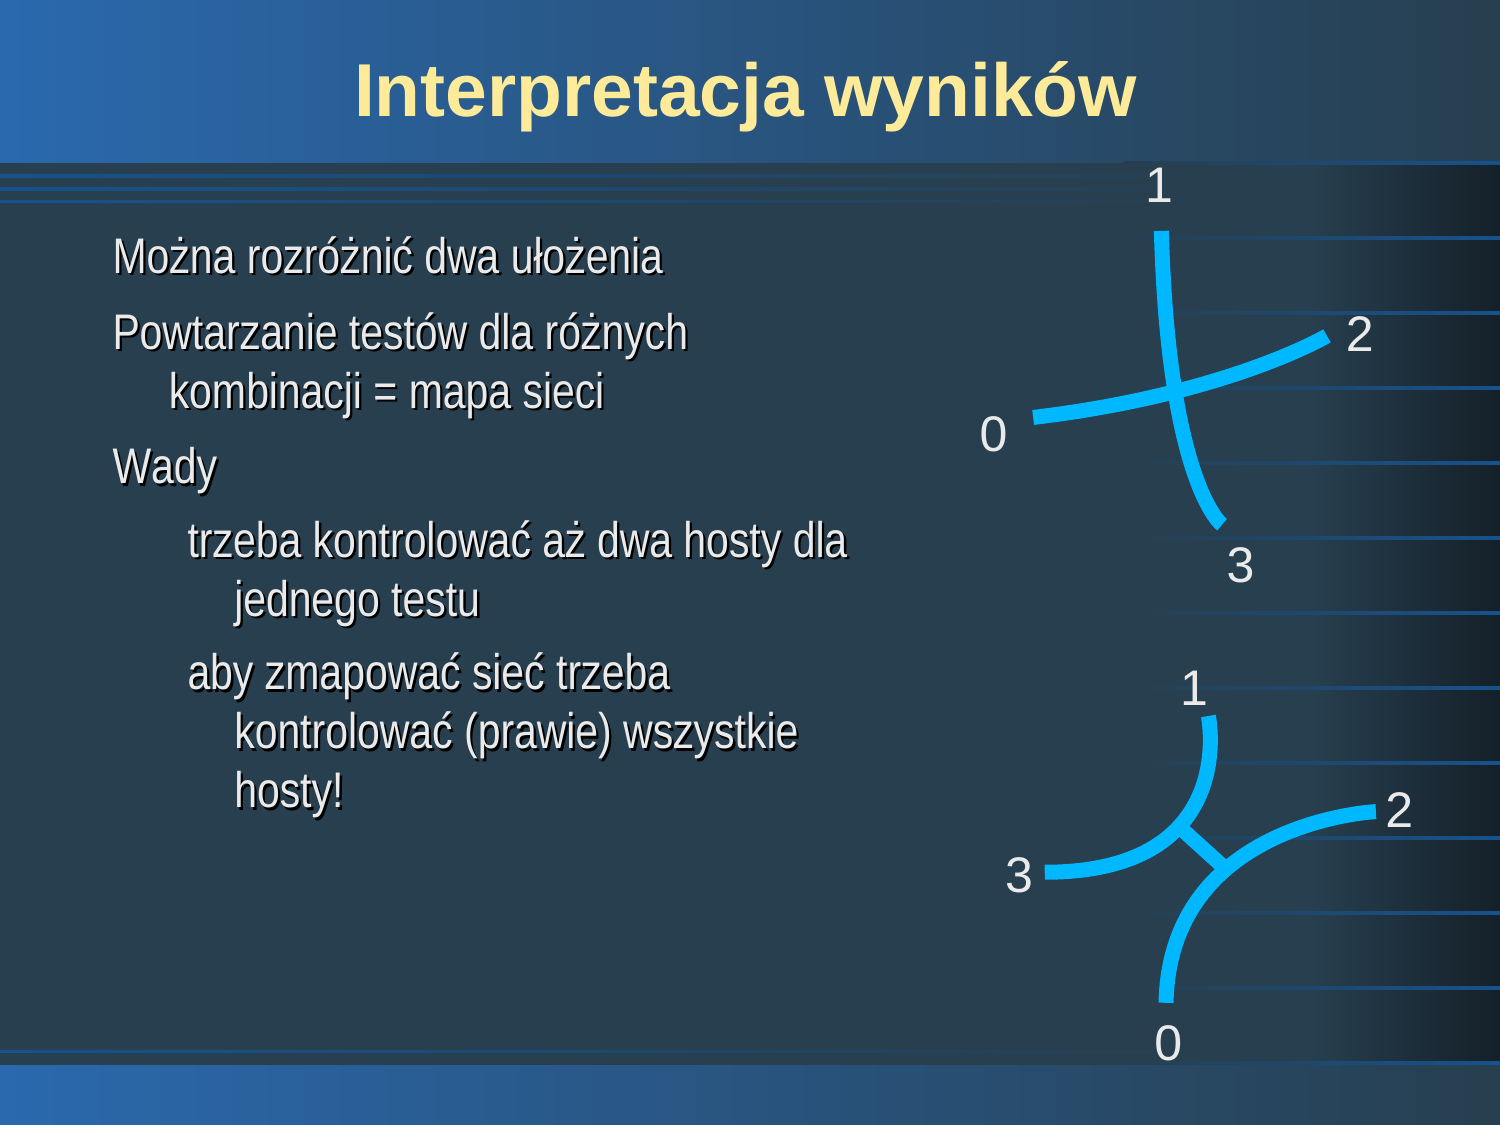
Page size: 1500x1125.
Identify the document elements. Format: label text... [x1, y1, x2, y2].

text_box 1 [1145, 154, 1173, 210]
text_box 1 [1180, 657, 1208, 714]
text_box 2 [1345, 303, 1374, 360]
title Interpretacja wyników [83, 24, 1409, 151]
list Można rozróżnić dwa ułożenia Powtarzanie testów dla różnych kombinacji = mapa sieci Wady trzeba kontrolować aż dwa hosty dla jednego testu aby zmapować sieć trzeba kontrolować (prawie) wszystkie hosty! [112, 224, 882, 1038]
text_box 2 [1385, 778, 1413, 835]
text_box 3 [1005, 844, 1033, 901]
text_box 0 [979, 403, 1007, 460]
text_box 0 [1154, 1012, 1182, 1069]
text_box 3 [1226, 534, 1255, 590]
